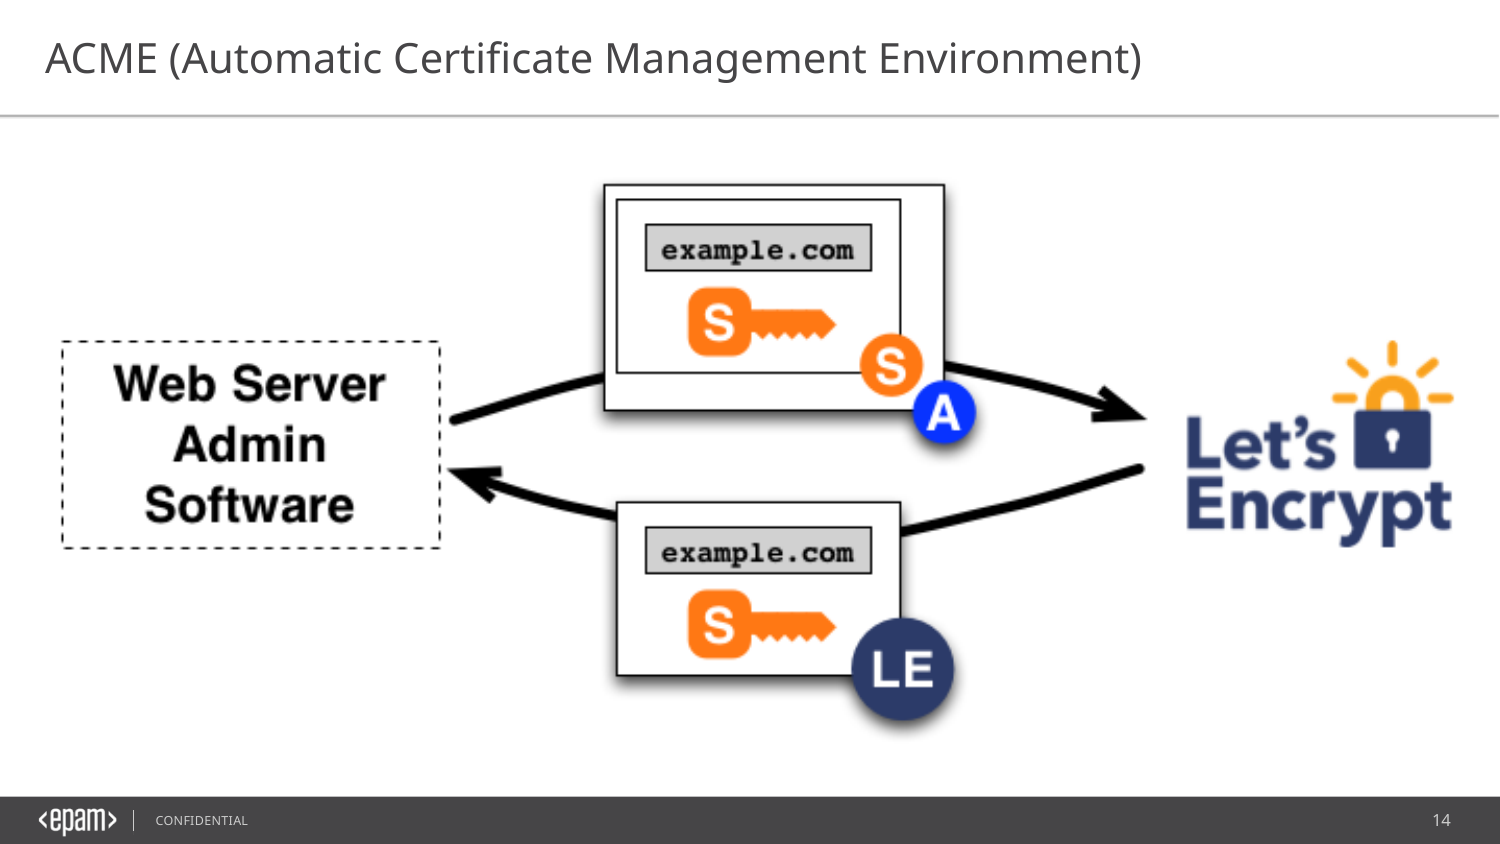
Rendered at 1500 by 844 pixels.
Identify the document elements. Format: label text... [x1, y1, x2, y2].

list ACME (Automatic Certificate Management Environment) [0, 0, 1500, 115]
picture [39, 149, 1473, 769]
picture [38, 808, 117, 837]
